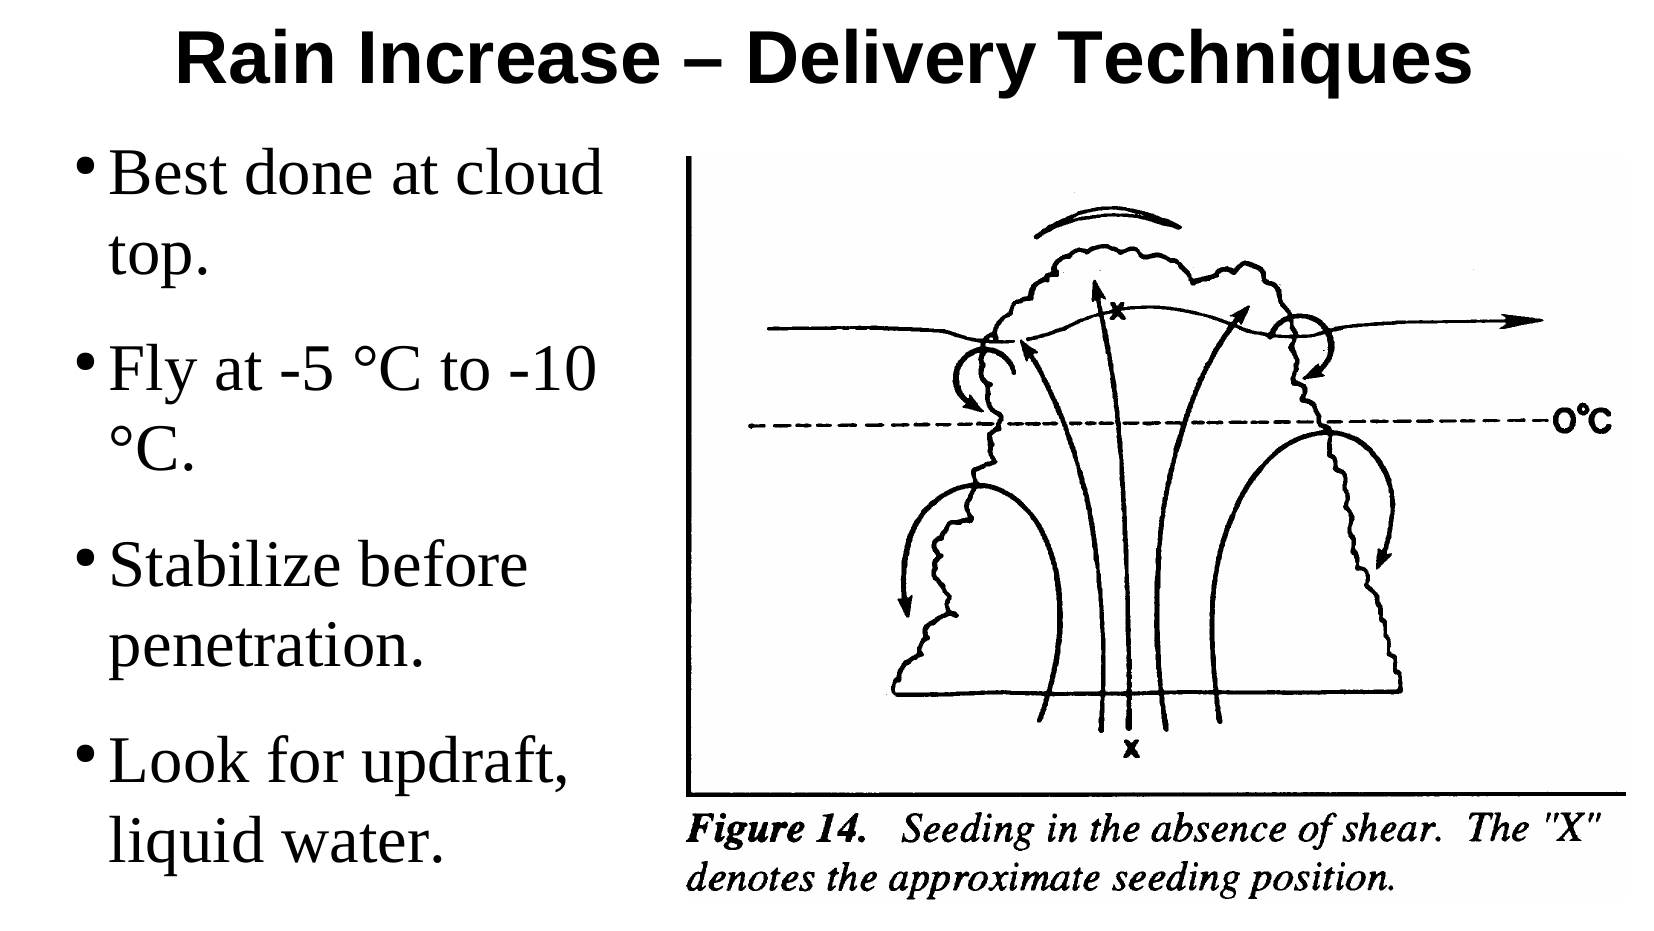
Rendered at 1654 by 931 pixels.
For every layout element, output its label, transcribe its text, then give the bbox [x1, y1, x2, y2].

picture [686, 156, 1626, 901]
title Rain Increase – Delivery Techniques [0, 0, 1654, 107]
text_box Best done at cloud top. Fly at -5 °C to -10 °C. Stabilize before penetration. Look for updraft, liquid water. [29, 120, 650, 883]
